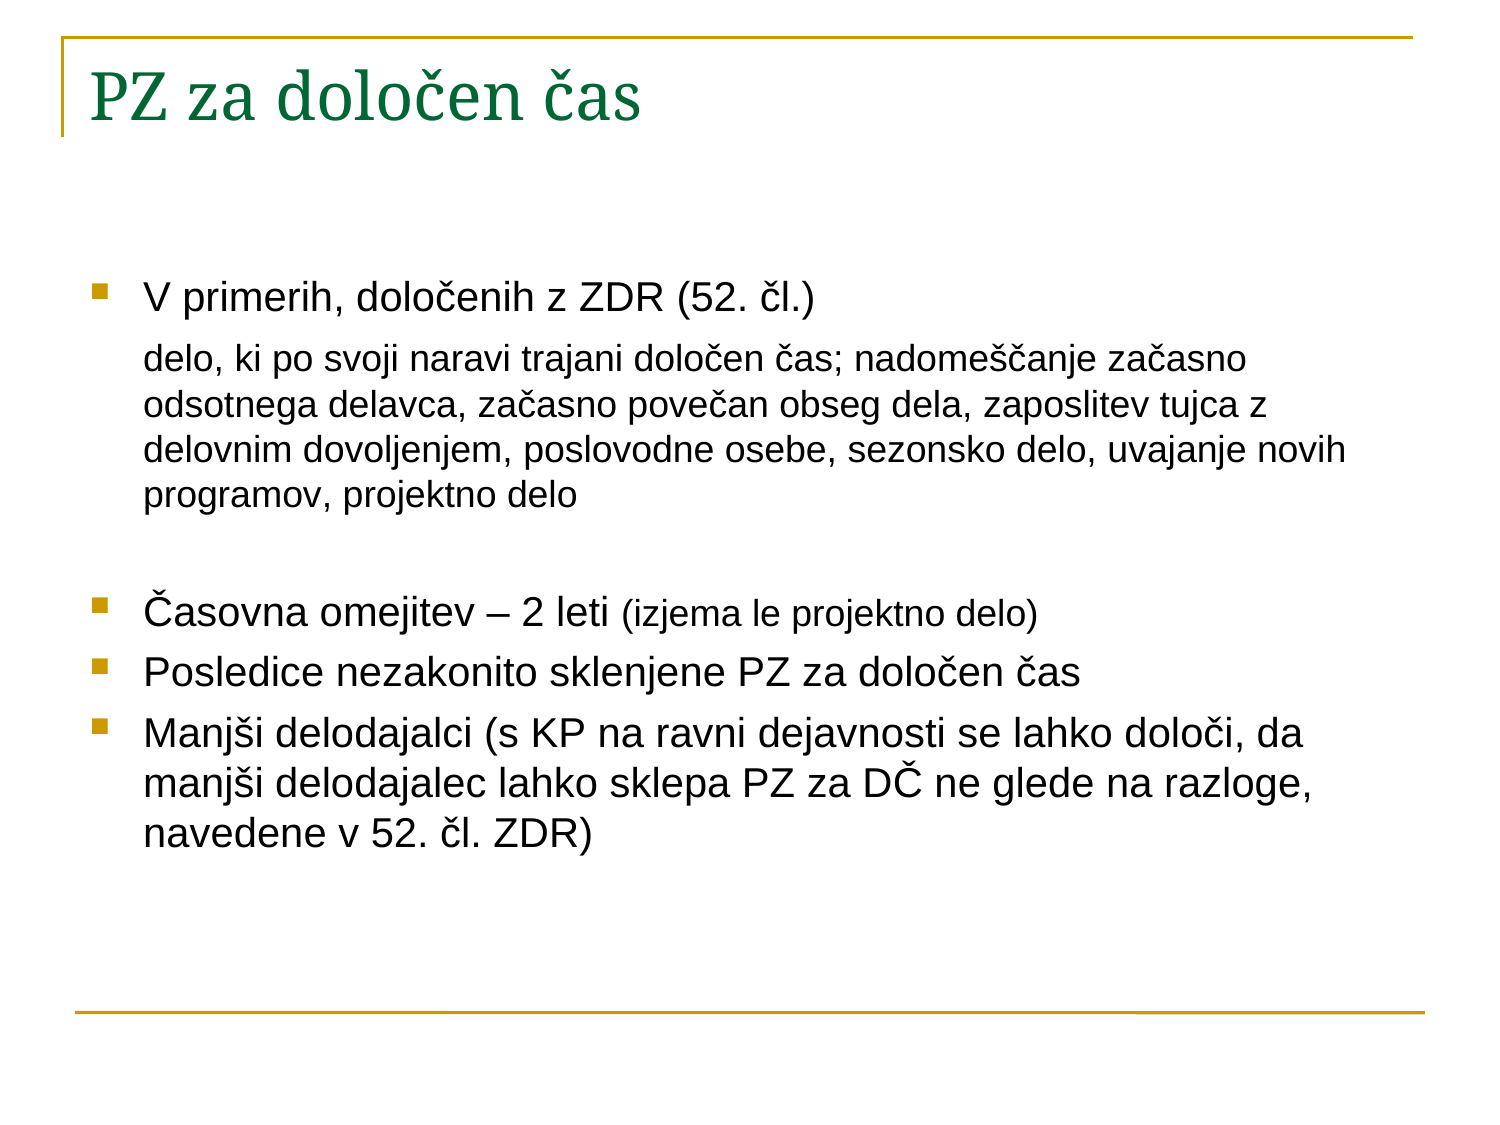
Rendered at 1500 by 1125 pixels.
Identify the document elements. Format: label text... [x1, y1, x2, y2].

list V primerih, določenih z ZDR (52. čl.)‏ delo, ki po svoji naravi trajani določen čas; nadomeščanje začasno odsotnega delavca, začasno povečan obseg dela, zaposlitev tujca z delovnim dovoljenjem, poslovodne osebe, sezonsko delo, uvajanje novih programov, projektno delo Časovna omejitev – 2 leti (izjema le projektno delo)‏ Posledice nezakonito sklenjene PZ za določen čas Manjši delodajalci (s KP na ravni dejavnosti se lahko določi, da manjši delodajalec lahko sklepa PZ za DČ ne glede na razloge, navedene v 52. čl. ZDR)‏ [75, 262, 1426, 1006]
title PZ za določen čas [75, 45, 1426, 233]
